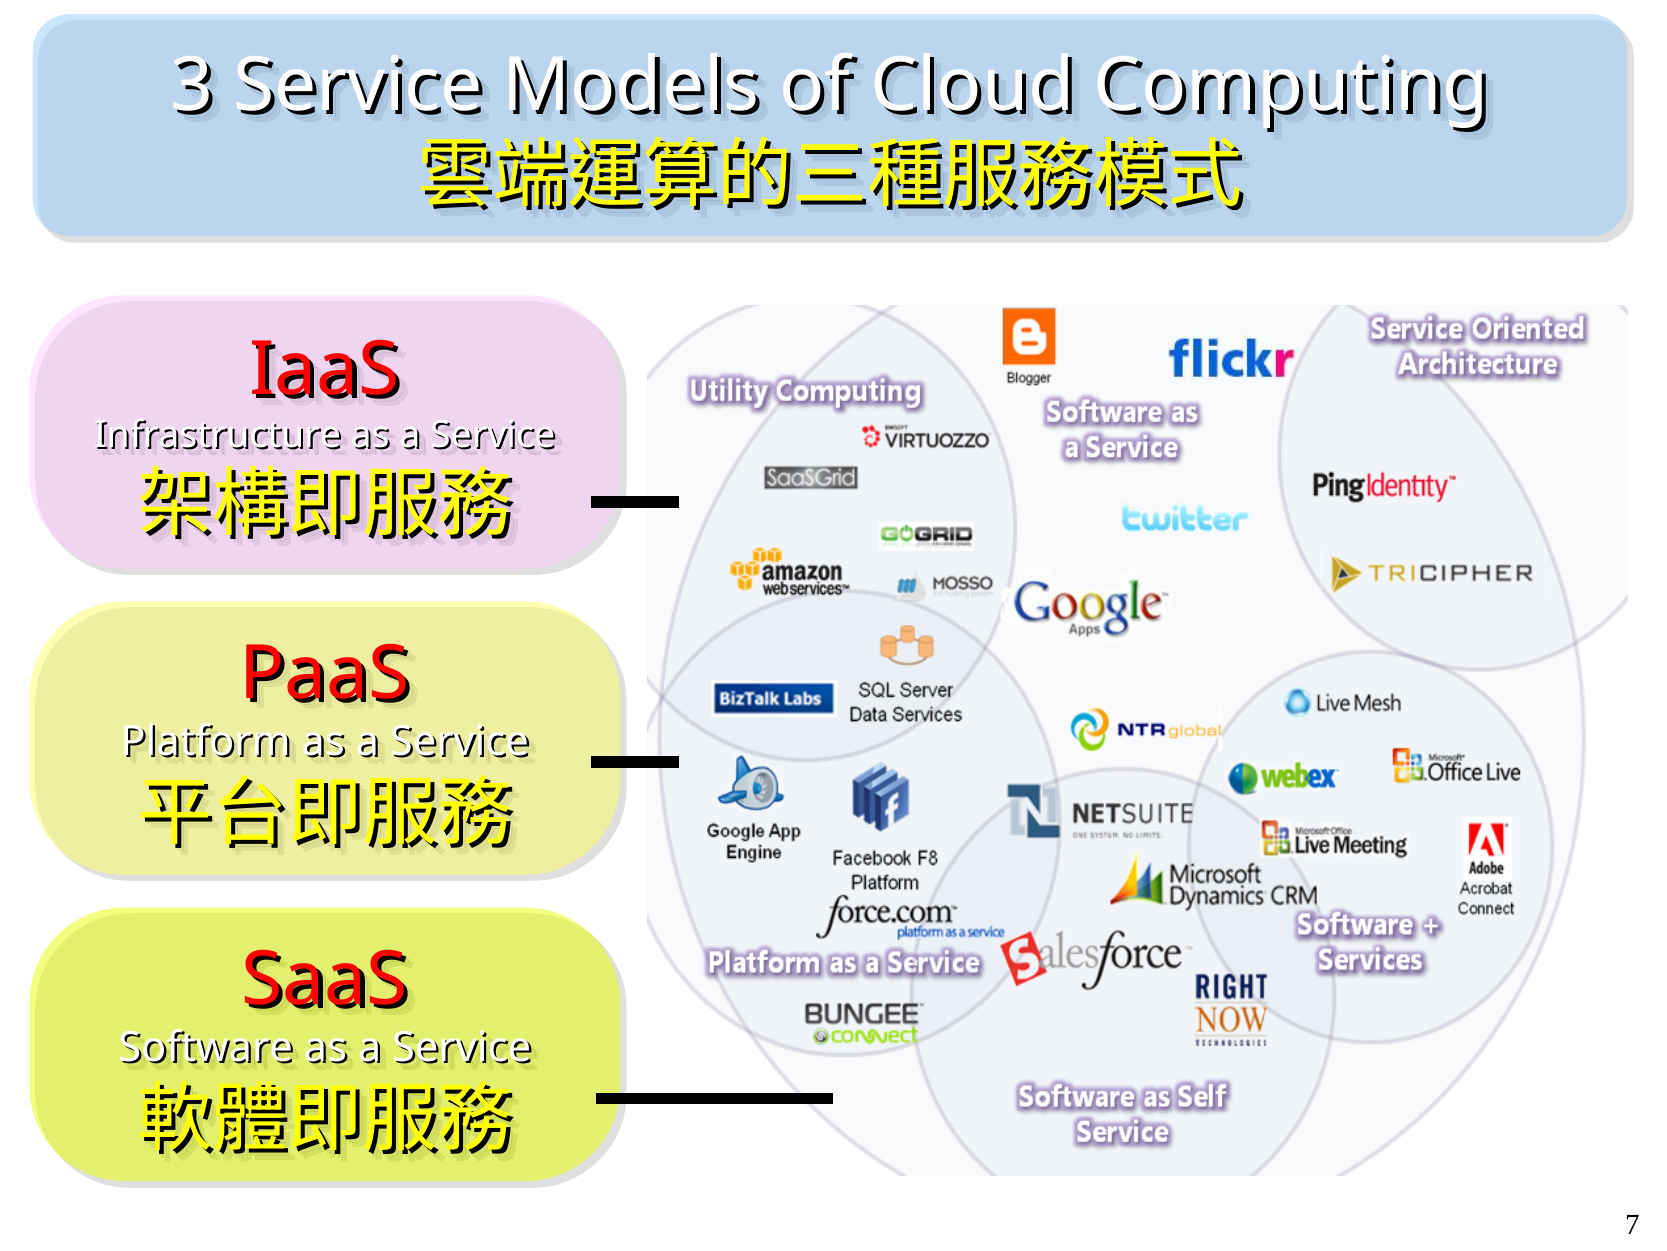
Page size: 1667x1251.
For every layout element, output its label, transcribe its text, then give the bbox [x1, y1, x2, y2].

text_box 3 Service Models of Cloud Computing 雲端運算的三種服務模式 [32, 14, 1628, 237]
text_box PaaS Platform as a Service 平台即服務 [29, 601, 621, 875]
text_box IaaS Infrastructure as a Service 架構即服務 [29, 295, 621, 569]
picture [647, 305, 1628, 1176]
text_box SaaS Software as a Service 軟體即服務 [29, 907, 621, 1182]
